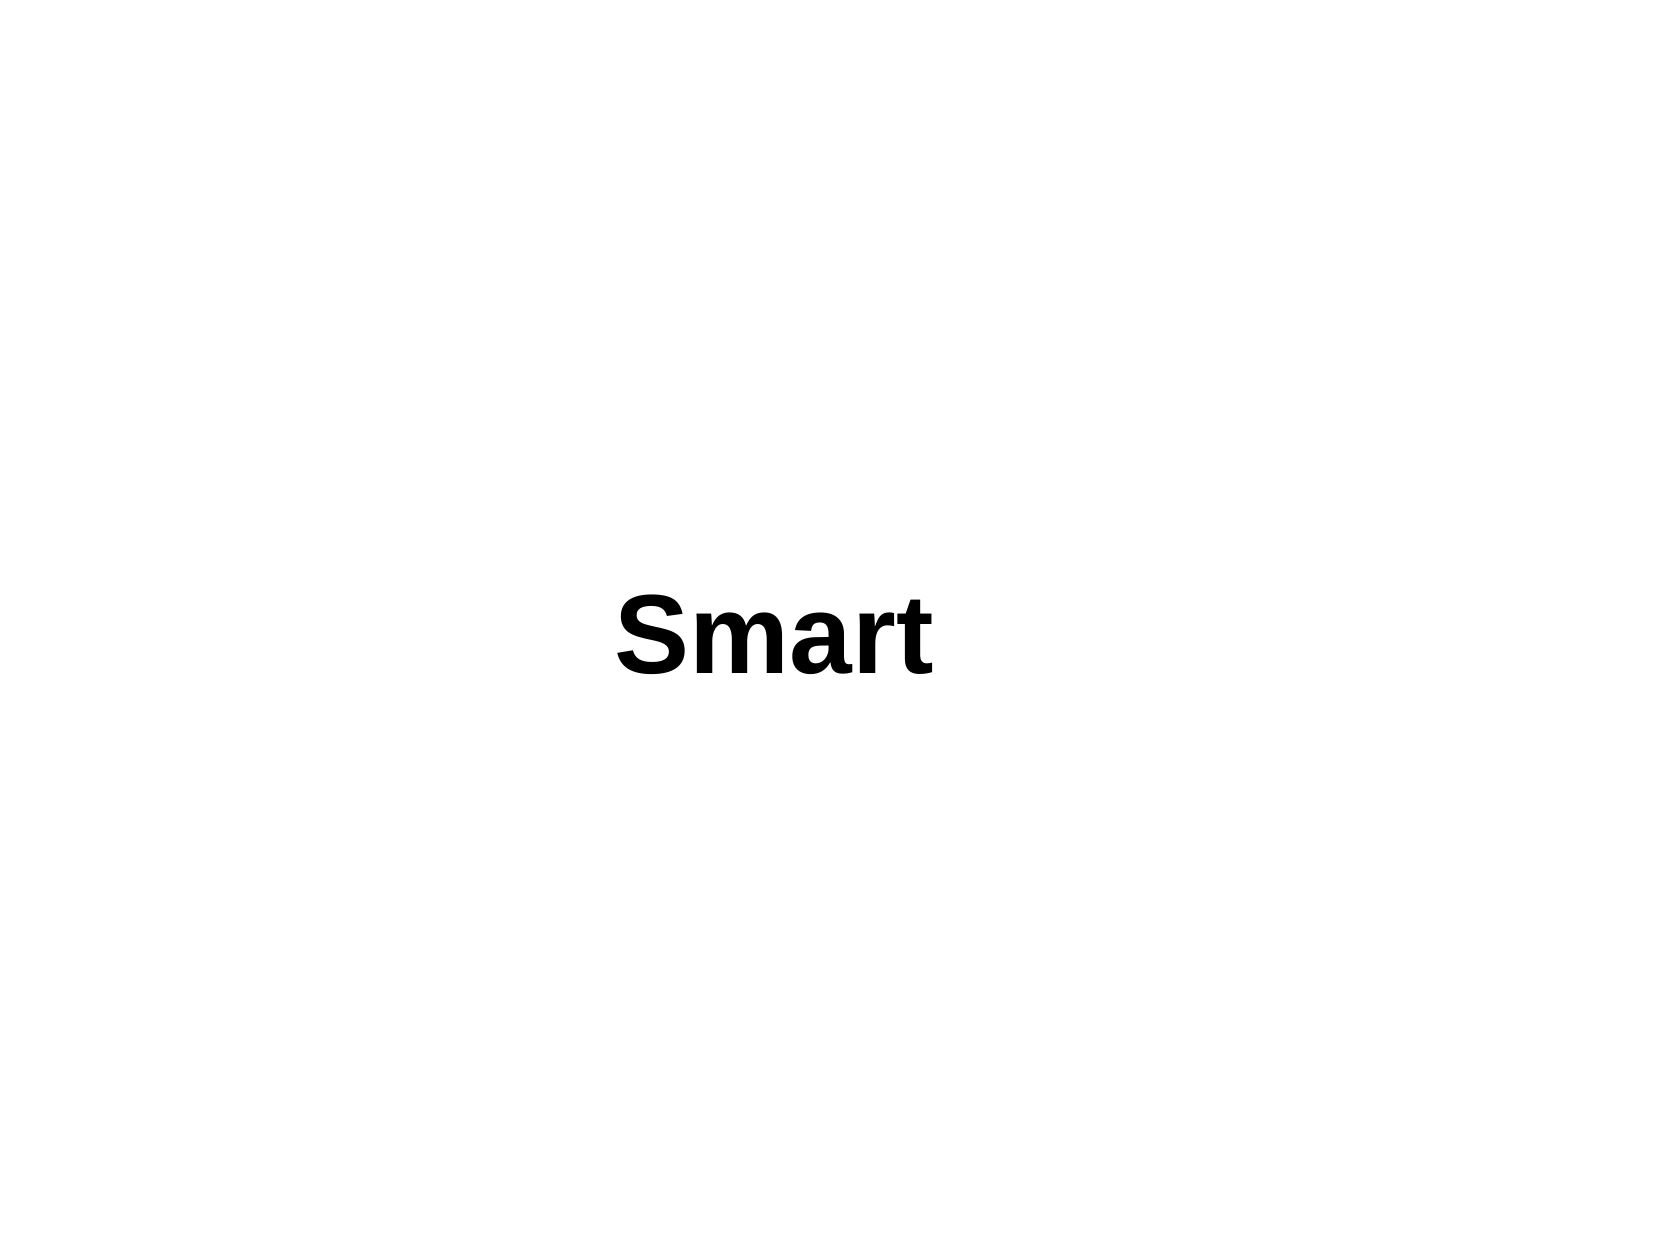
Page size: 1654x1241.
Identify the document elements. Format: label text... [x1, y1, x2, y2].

text_box Smart [600, 187, 1088, 1088]
